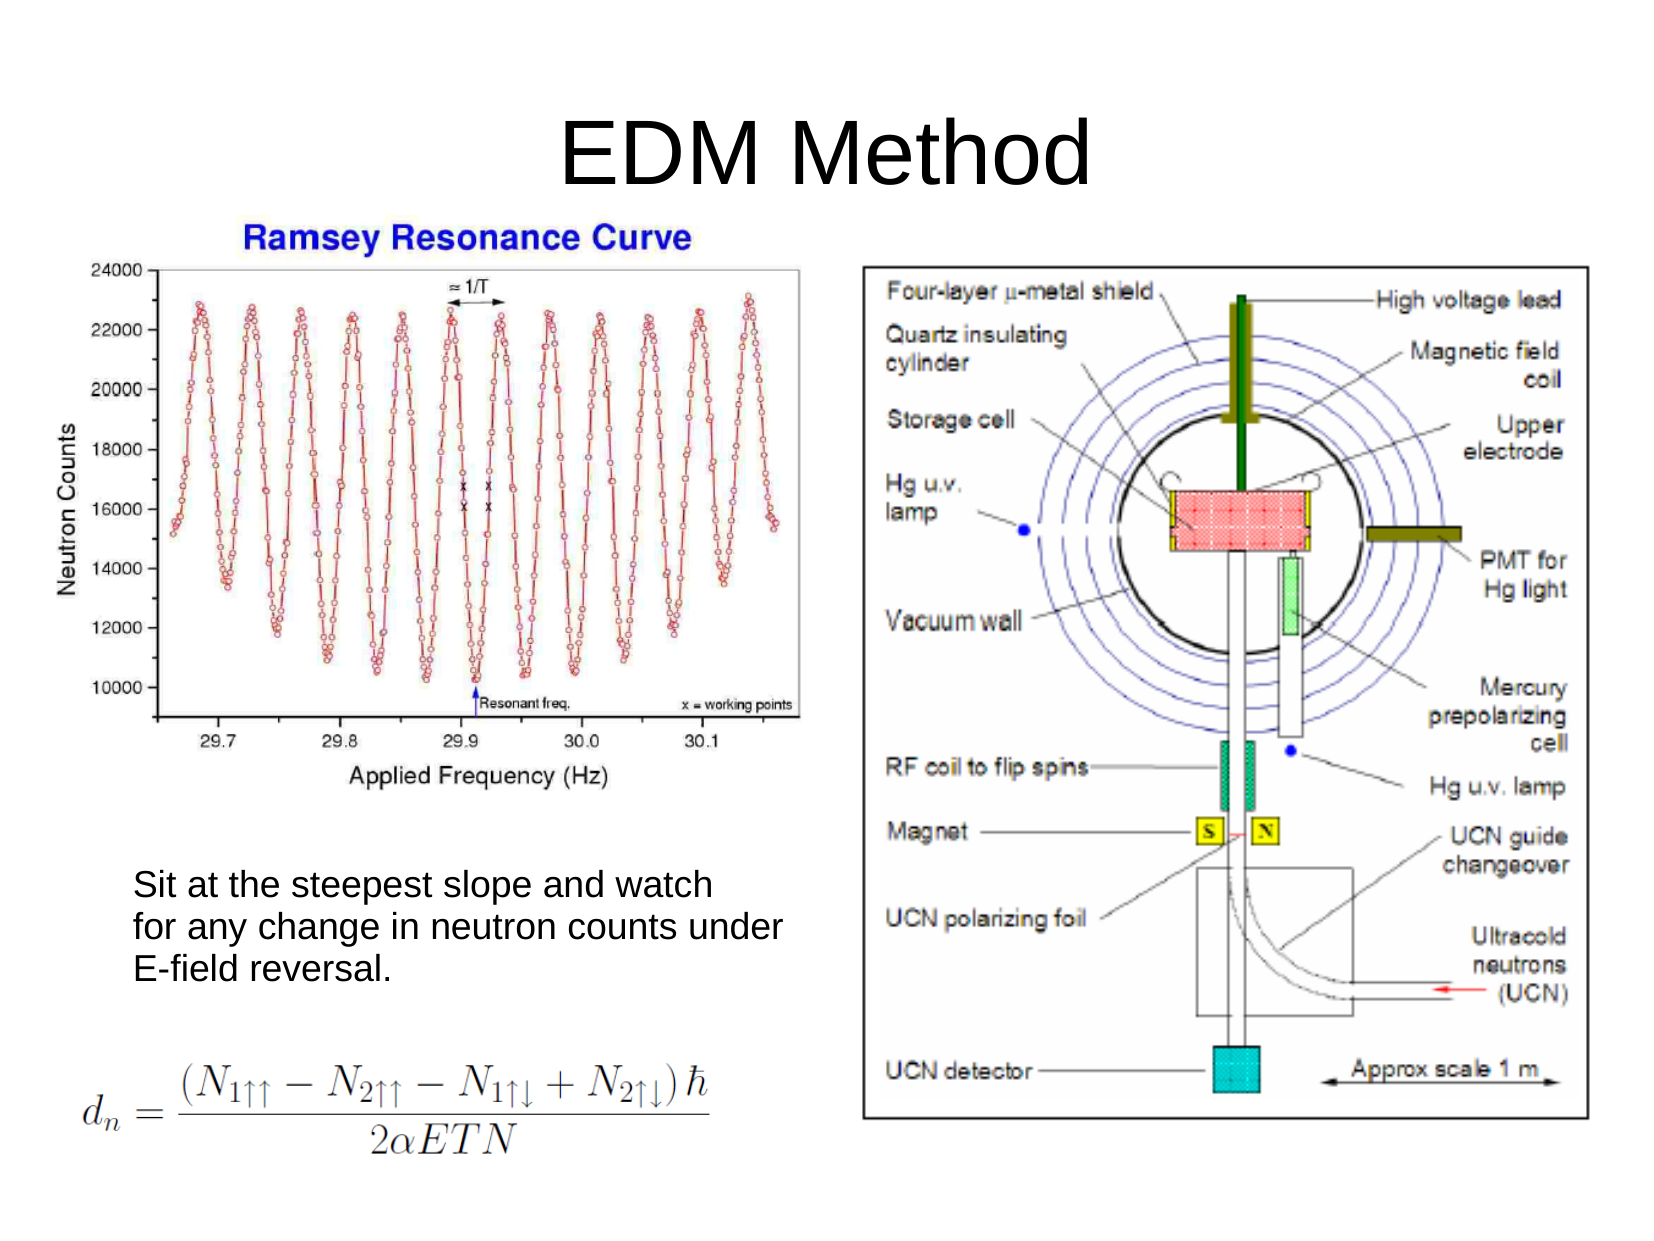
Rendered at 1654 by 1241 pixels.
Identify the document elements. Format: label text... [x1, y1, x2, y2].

picture [59, 1033, 745, 1172]
picture [42, 211, 857, 798]
picture [861, 262, 1595, 1123]
title EDM Method [82, 56, 1571, 250]
text_box Sit at the steepest slope and watch for any change in neutron counts under E-field reversal. [118, 856, 799, 1011]
